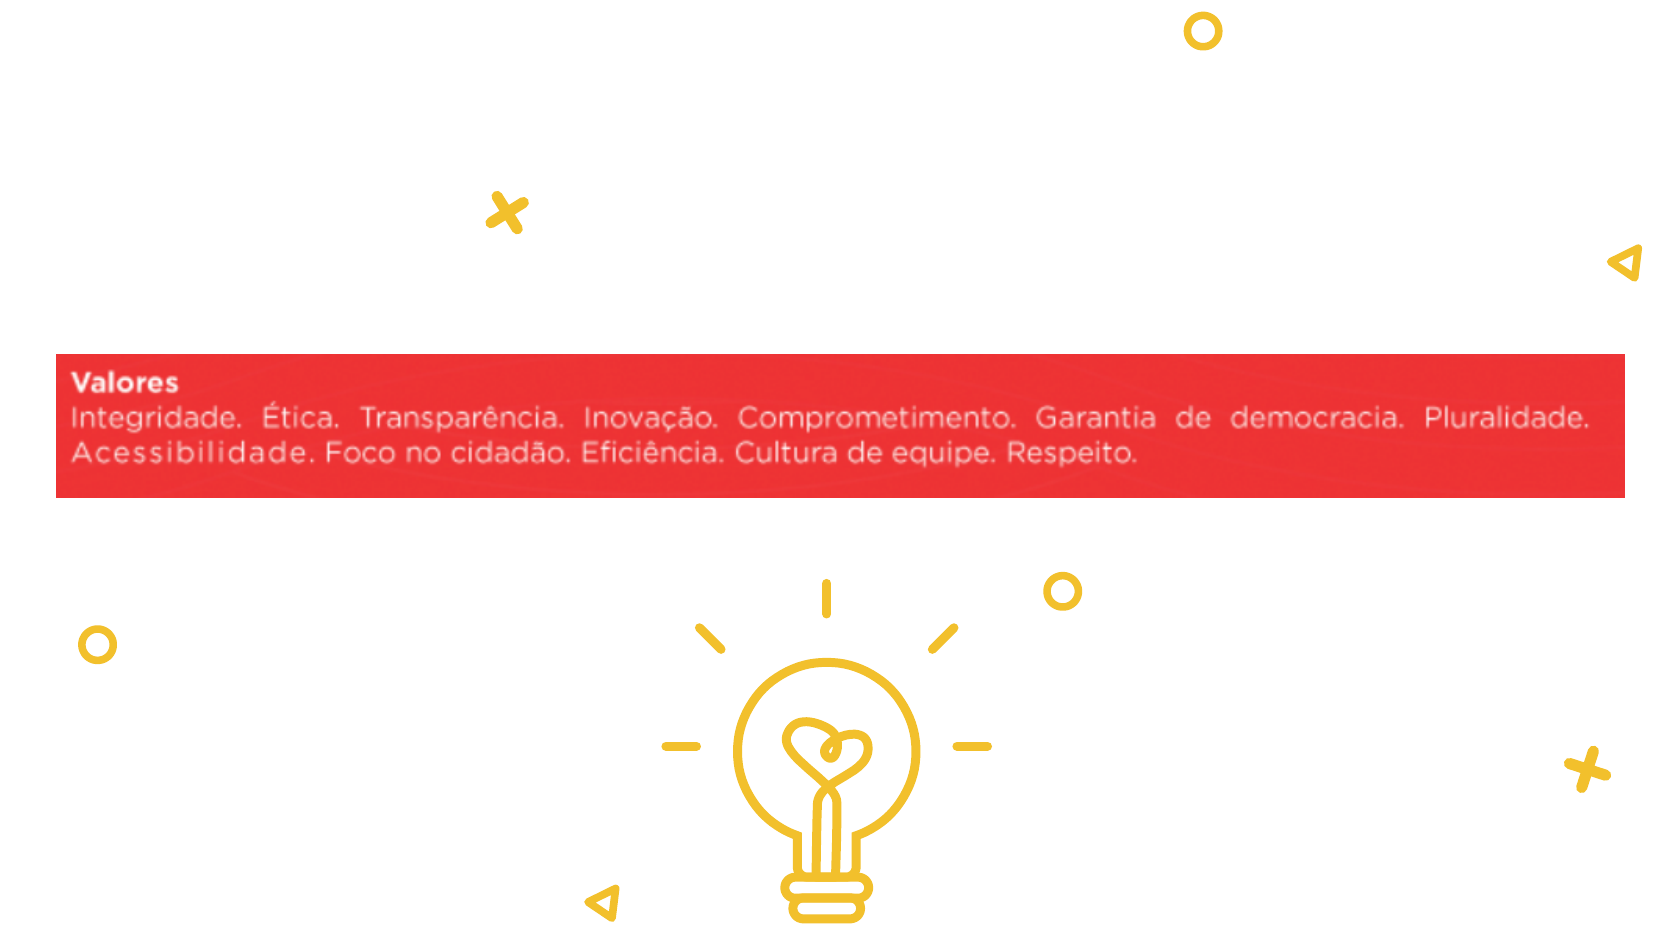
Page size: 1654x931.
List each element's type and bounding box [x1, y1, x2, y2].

picture [56, 354, 1625, 499]
